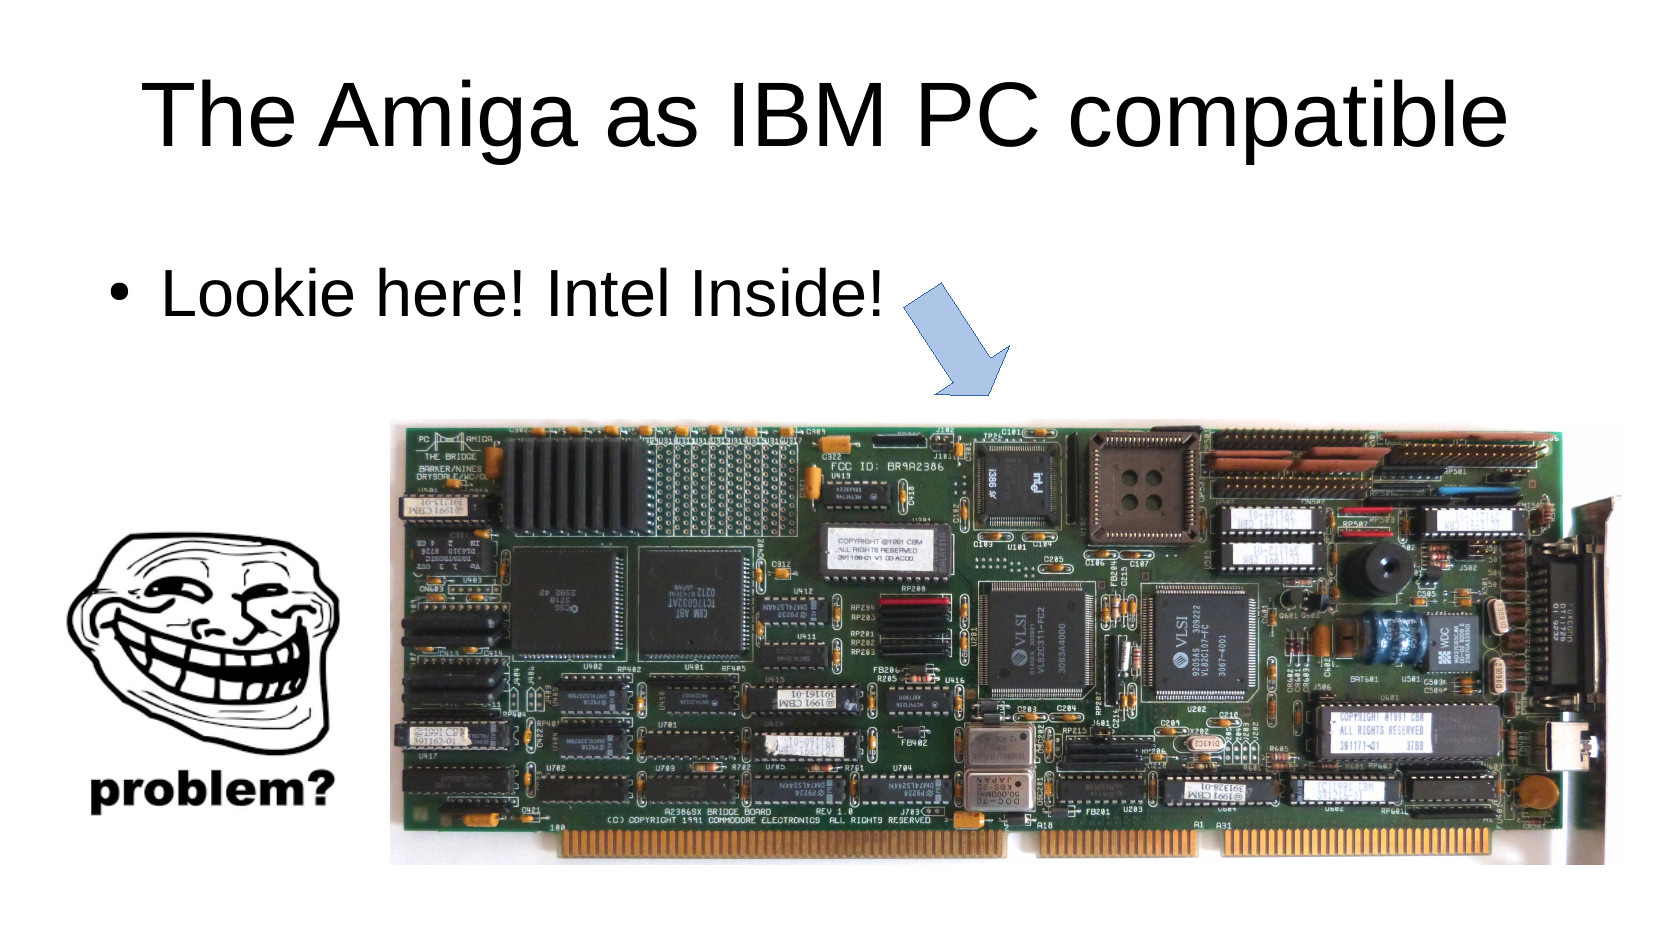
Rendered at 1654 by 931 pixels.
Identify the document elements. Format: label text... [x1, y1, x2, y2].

picture [390, 419, 1621, 866]
list Lookie here! Intel Inside! [90, 255, 1579, 796]
text_box [903, 282, 1010, 396]
title The Amiga as IBM PC compatible [82, 37, 1571, 193]
picture [60, 518, 367, 826]
